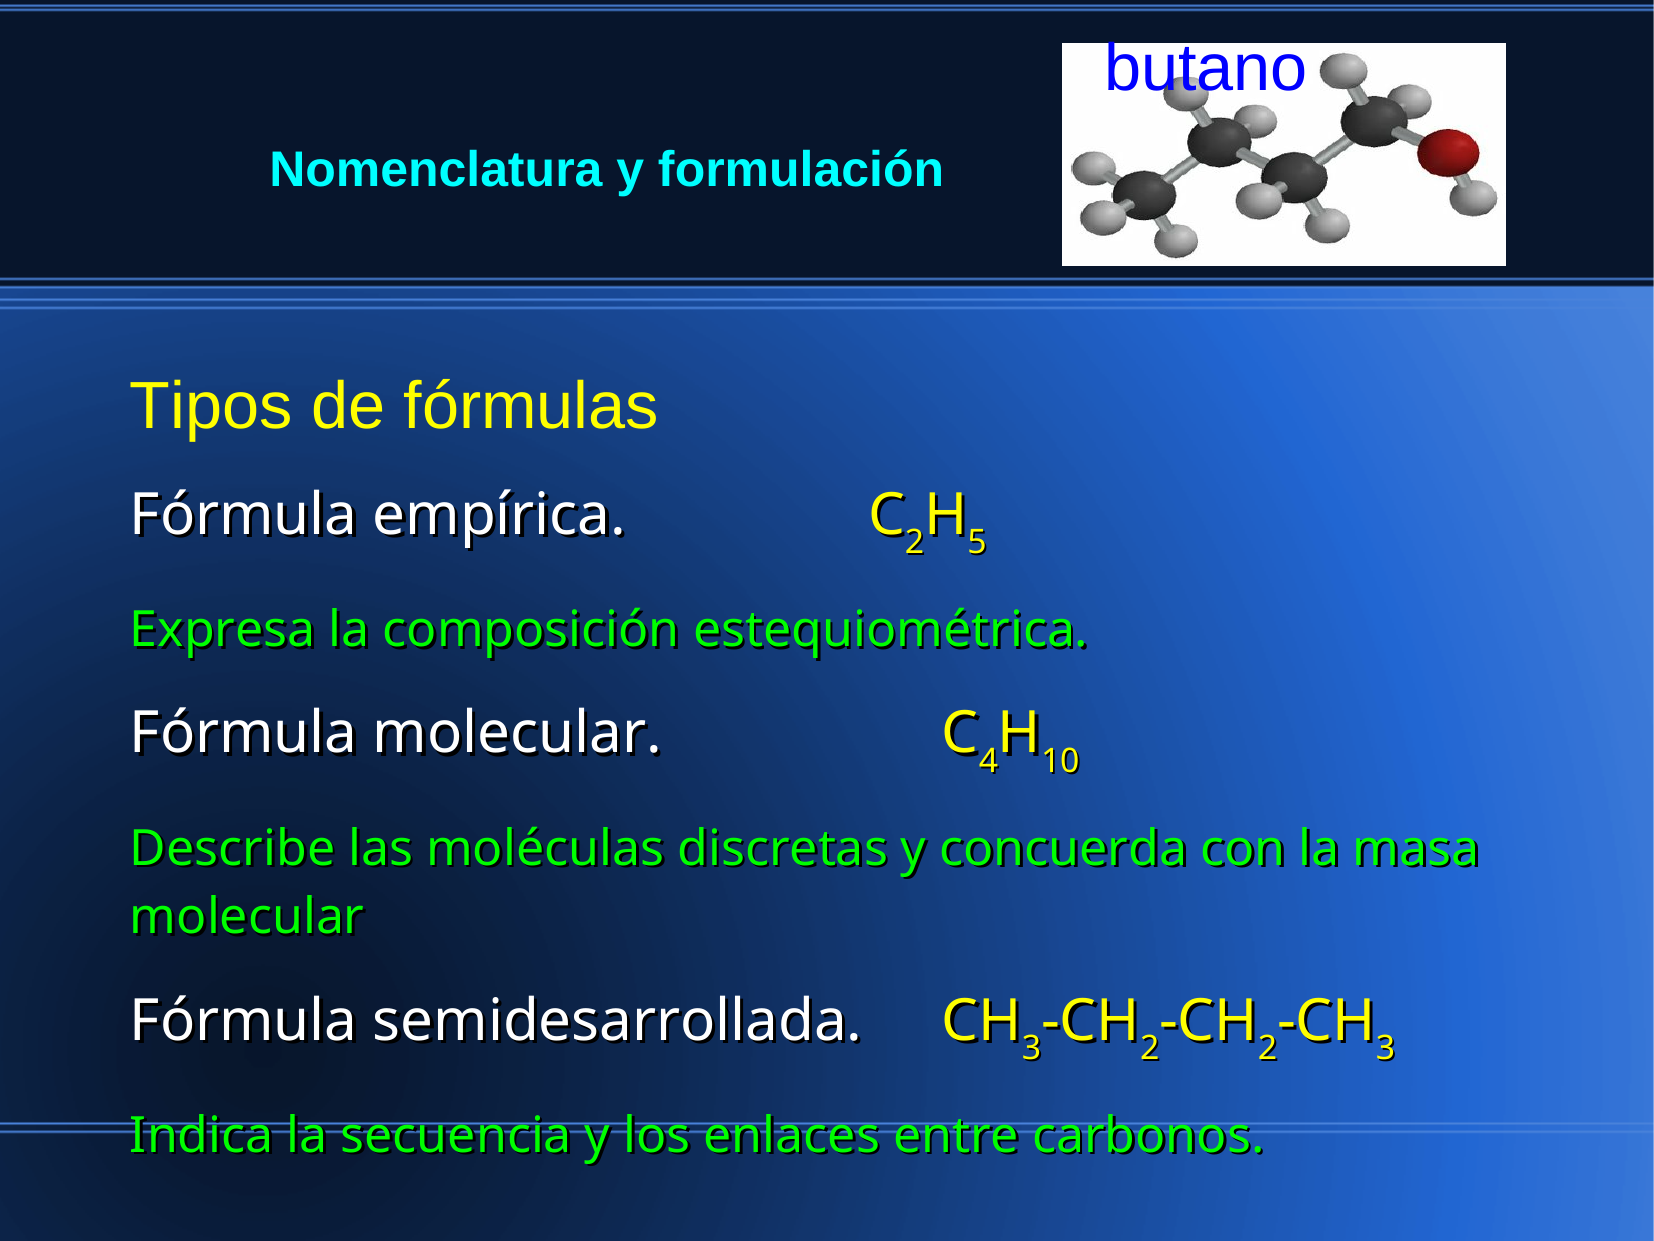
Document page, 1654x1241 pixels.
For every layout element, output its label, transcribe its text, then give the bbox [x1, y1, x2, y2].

picture [0, 0, 1654, 1241]
text_box Fórmula empírica. C2H5 Expresa la composición estequiométrica. Fórmula molecular. C4H10 Describe las moléculas discretas y concuerda con la masa molecular Fórmula semidesarrollada. CH3-CH2-CH2-CH3 Indica la secuencia y los enlaces entre carbonos. [59, 472, 1654, 1090]
title Nomenclatura y formulación [32, 118, 1062, 220]
list Tipos de fórmulas [59, 368, 857, 443]
text_box butano [1033, 29, 1447, 105]
